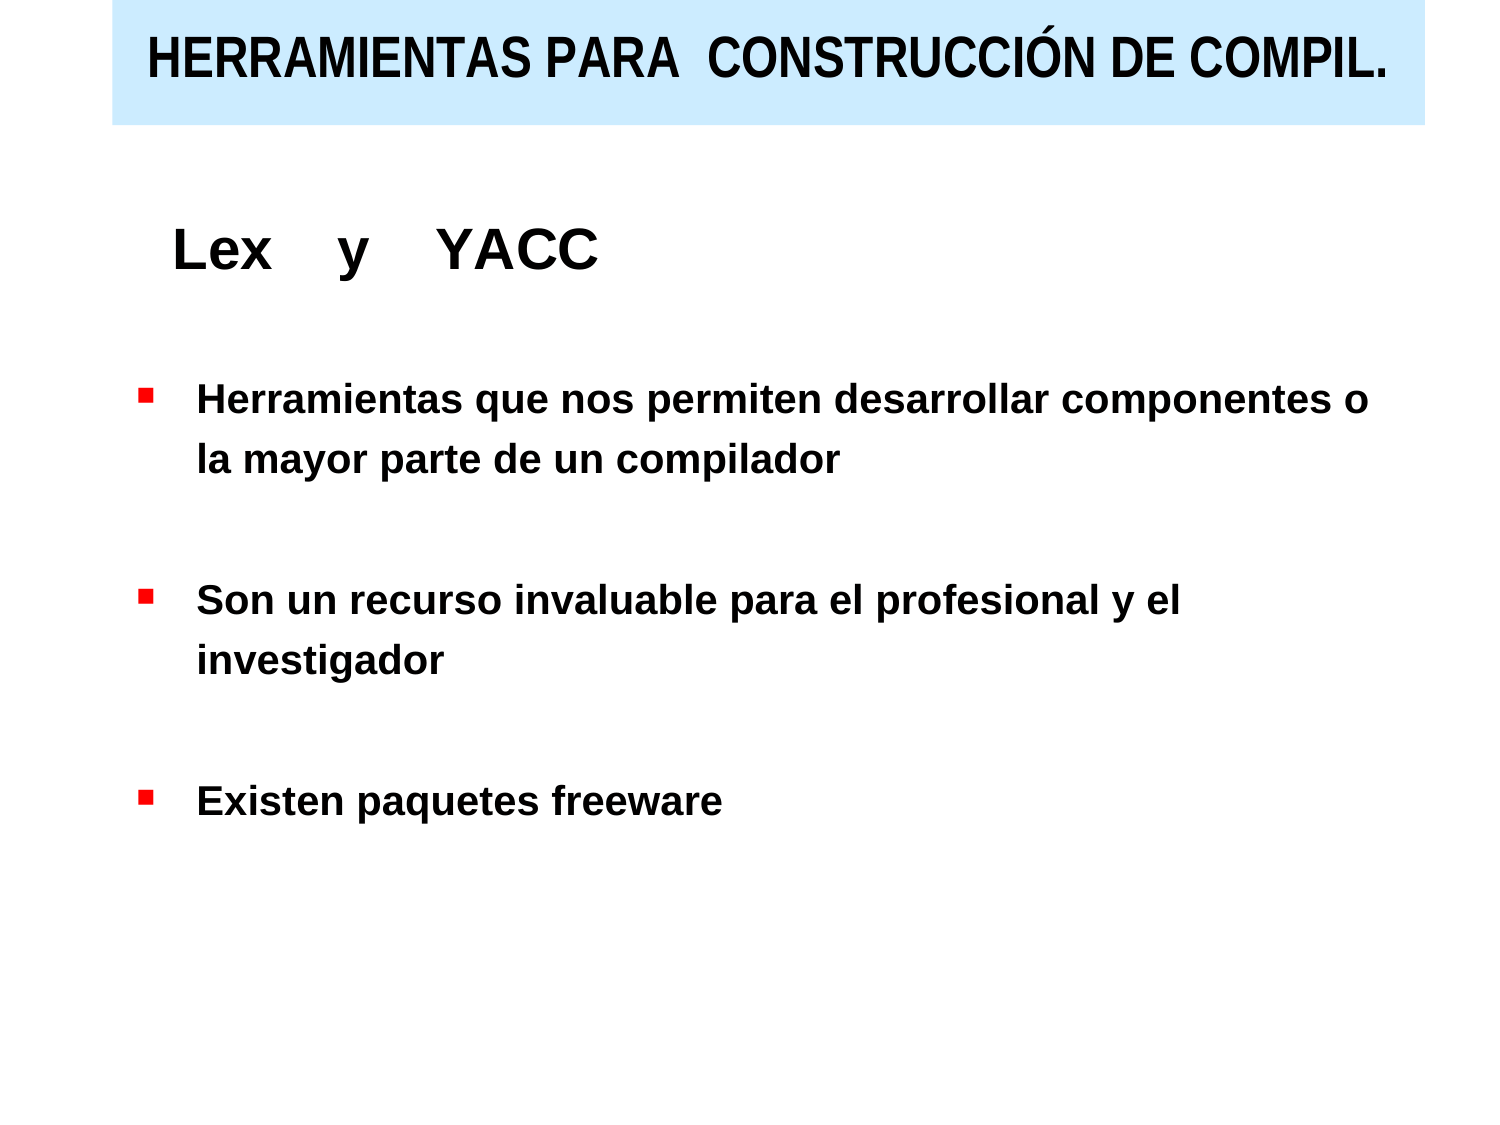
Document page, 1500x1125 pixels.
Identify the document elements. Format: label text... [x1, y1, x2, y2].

title HERRAMIENTAS PARA CONSTRUCCIÓN DE COMPIL. [112, 0, 1425, 126]
list Lex y YACC Herramientas que nos permiten desarrollar componentes o la mayor parte de un compilador Son un recurso invaluable para el profesional y el investigador Existen paquetes freeware [125, 126, 1401, 1125]
